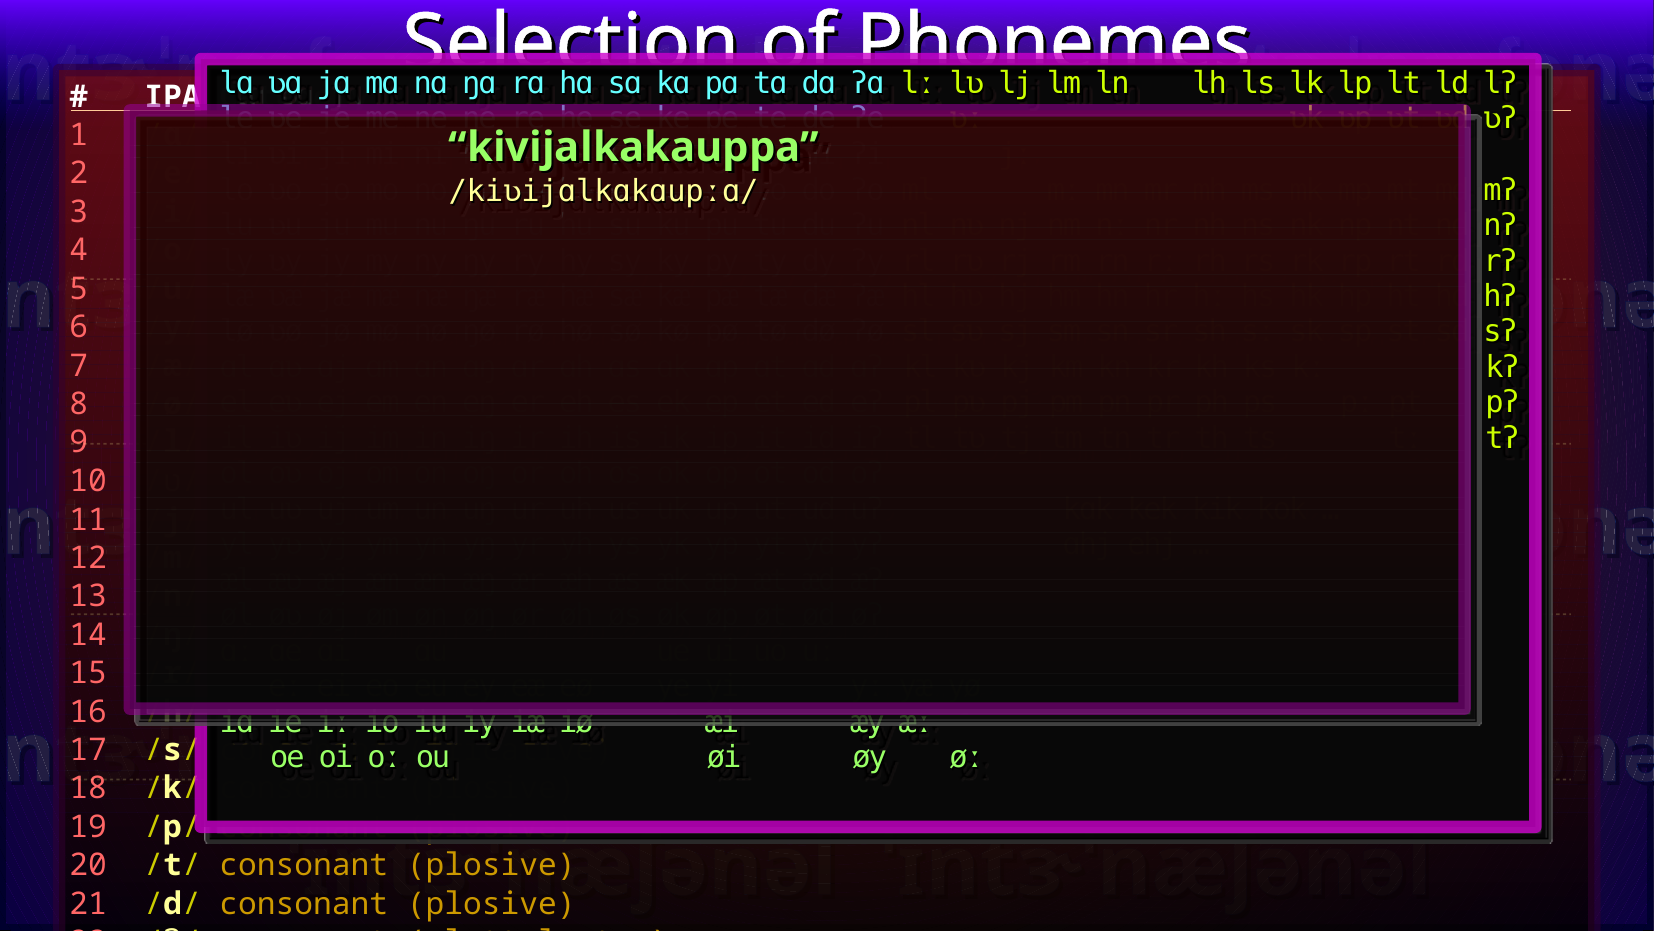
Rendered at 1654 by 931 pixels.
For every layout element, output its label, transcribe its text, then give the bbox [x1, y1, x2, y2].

text_box “kivijalkakauppa” /kiʋijɑlkɑkɑupːɑ/ [129, 110, 1465, 709]
title Selection of Phonemes [0, 0, 1654, 130]
text_box # IPA Category 1 /ɑ/ vowel 2 /e/ vowel 3 /i/ vowel 4 /o/ vowel 5 /u/ vowel 6 /y/ vowel 7 /æ/ vowel 8 /ø/ vowel 9 /l/ consonant (approximant) 10 /ʋ/ consonant (approximant) 11 /j/ consonant (approximant) 12 /m/ consonant (nasal) 13 /n/ consonant (nasal) 14 /ŋ/ consonant (nasal) 15 /r/ consonant (trill) 16 /h/ consonant (fricative) 17 /s/ consonant (fricative) 18 /k/ consonant (plosive) 19 /p/ consonant (plosive) 20 /t/ consonant (plosive) 21 /d/ consonant (plosive) 22 /ʔ/ consonant (glottal stop) [59, 70, 1595, 898]
text_box lɑ ʋɑ jɑ mɑ nɑ ŋɑ rɑ hɑ sɑ kɑ pɑ tɑ dɑ ʔɑ lː lʋ lj lm ln lh ls lk lp lt ld lʔ le ʋe je me ne ŋe re he se ke pe te de ʔe ʋː ʋk ʋp ʋt ʋd ʋʔ li ʋi ji mi ni ŋi ri hi si ki pi ti di ʔi jː lo ʋo jo mo no ŋo ro ho so ko po to do ʔo ml mː mn mr mh ms mk mp mt md mʔ lu ʋu ju mu nu ŋu ru hu su ku pu tu du ʔu nl nʋ nj nm nː nr nh ns nk np nt nd nʔ ly ʋy jy my ny ŋy ry hy sy ky py ty dy ʔy rl rʋ rj rm rn rː rh rs rk rp rt rd rʔ læ ʋæ jæ mæ næ ŋæ ræ hæ sæ kæ pæ tæ dæ ʔæ hl hʋ hj hm hn hr hː hs hk hp ht hd hʔ lø ʋø jø mø nø ŋø rø hø sø kø pø tø dø ʔø sl sʋ sj sm sn sr sh sː sk sp st sd sʔ ɑl ɑʋ ɑj ɑm ɑn ɑŋ ɑr ɑh ɑs ɑk ɑp ɑt ɑd ɑʔ kl kʋ kj km kn kr kh ks kː kʔ el eʋ ej em en eŋ er eh es ek ep et ed eʔ pl pʋ pj pm pn pr ph ps pː pt pʔ il iʋ ij im in iŋ ir ih is ik ip it id iʔ tl tʋ tj tm tn tr th ts tː tʔ ol oʋ oj om on oŋ or oh os ok op ot od oʔ ul uʋ uj um un uŋ ur uh us uk up ut ud uʔ kɑk kek kik kok … yl yʋ yj ym yn yŋ yr yh ys yk yp yt yd yʔ ɑhj ehj … æl æʋ æj æm æn æŋ ær æh æs æk æp æt æd æʔ øl øʋ øj øm øn øŋ ør øh øs øk øp øt ød øʔ ɑː ɑe ɑi ɑu ue ui uo uː eː ei eo eu ey eæ eø ye yi yː yæ yø iɑ ie iː io iu iy iæ iø æi æy æː oe oi oː ou øi øy øː [200, 59, 1536, 827]
